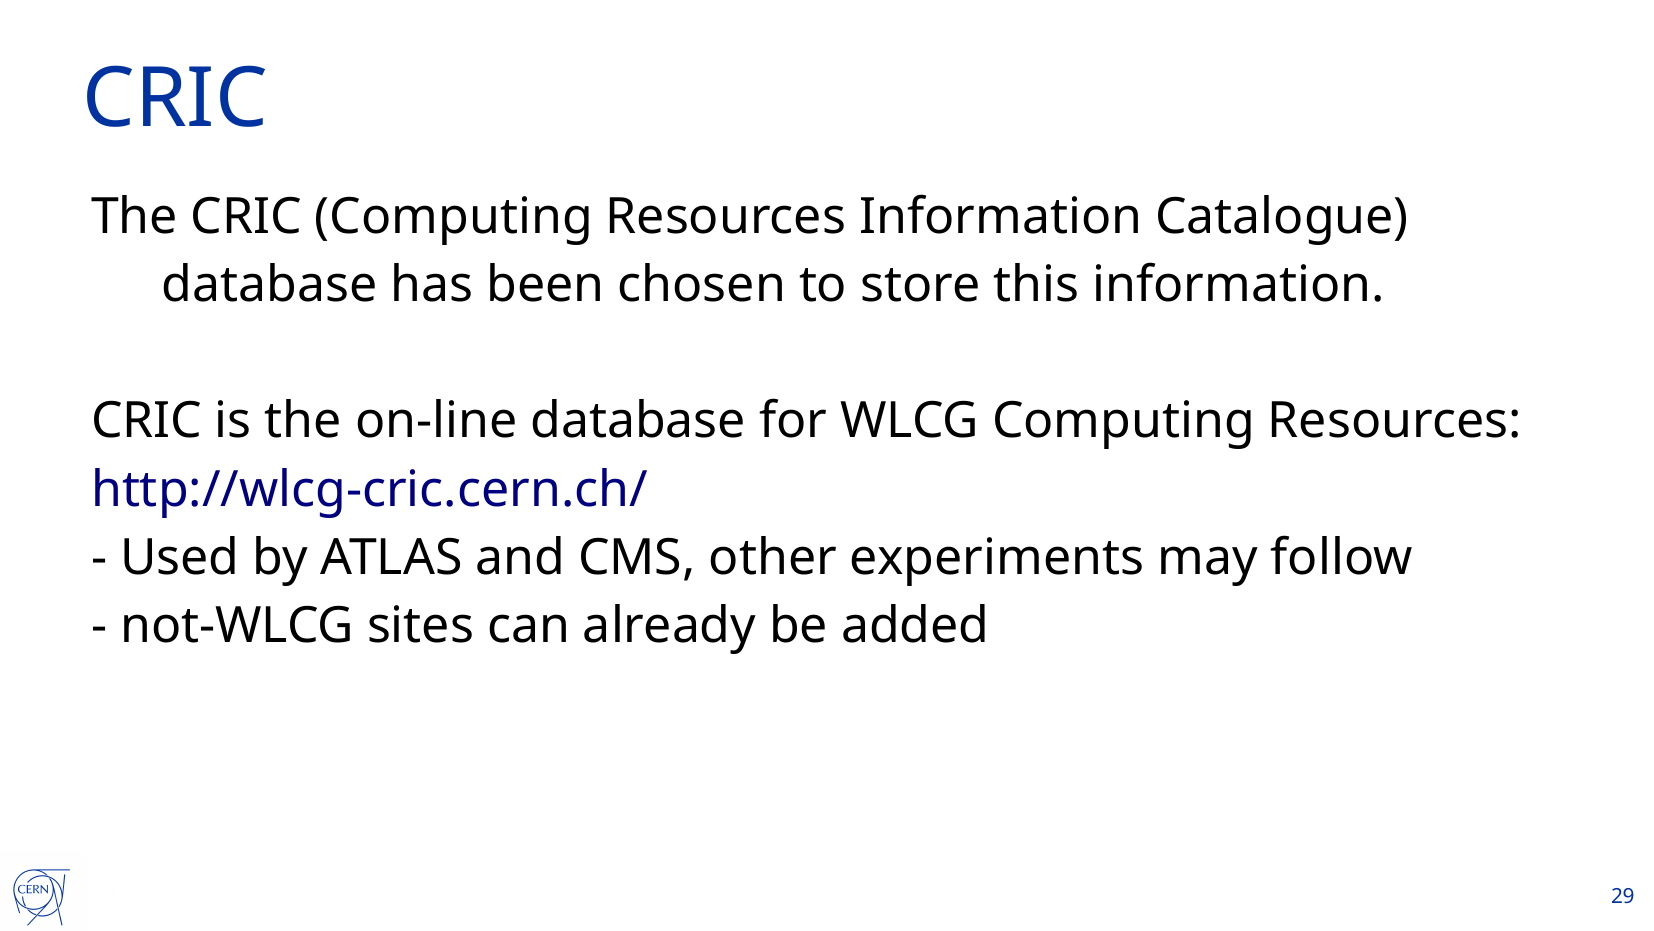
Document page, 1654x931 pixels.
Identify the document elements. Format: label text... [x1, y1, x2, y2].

text_box The CRIC (Computing Resources Information Catalogue) database has been chosen to store this information. CRIC is the on-line database for WLCG Computing Resources: http://wlcg-cric.cern.ch/ - Used by ATLAS and CMS, other experiments may follow - not-WLCG sites can already be added [76, 172, 1601, 925]
title CRIC [82, 37, 1571, 193]
picture [0, 850, 127, 931]
